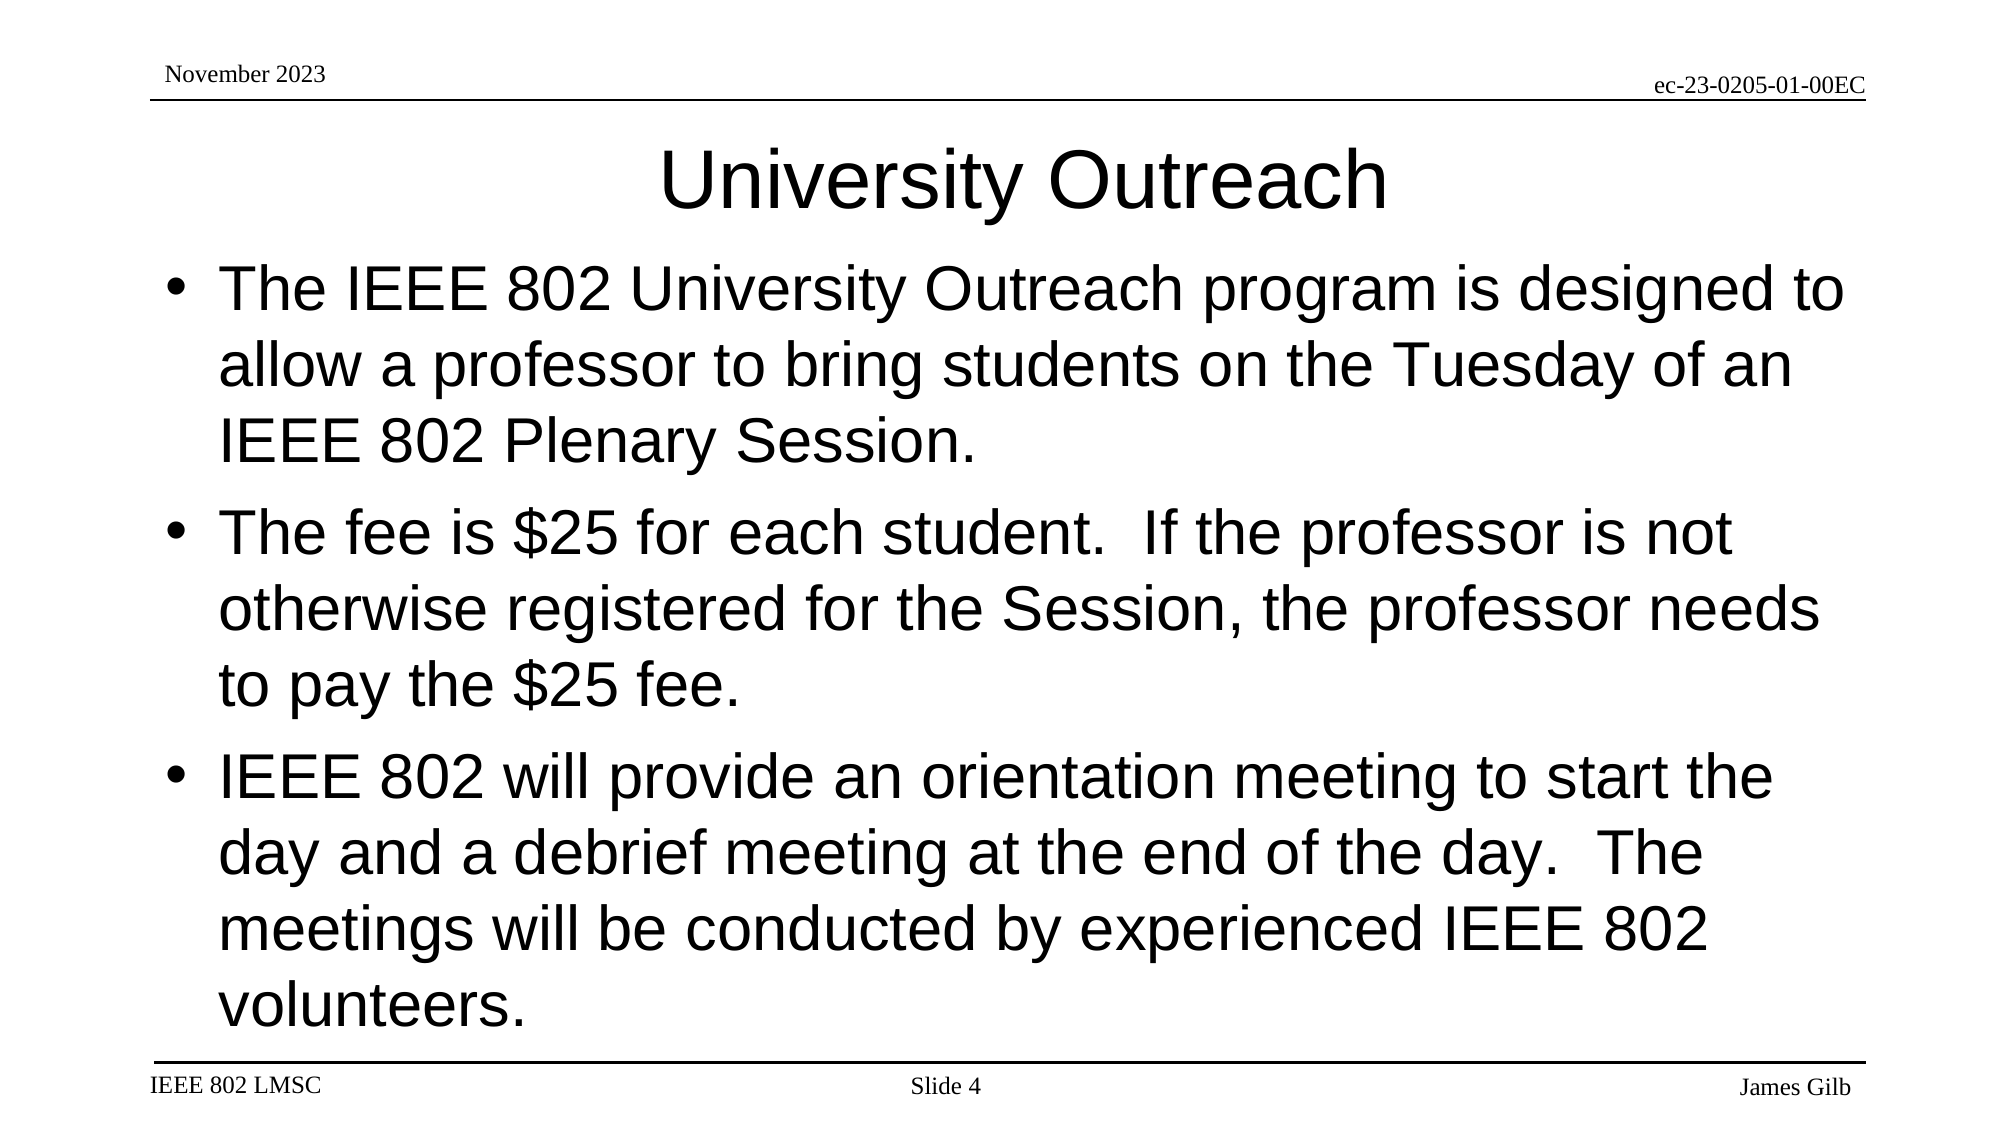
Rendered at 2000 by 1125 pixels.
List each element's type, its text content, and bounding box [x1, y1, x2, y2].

title University Outreach [149, 112, 1900, 238]
list The IEEE 802 University Outreach program is designed to allow a professor to bring students on the Tuesday of an IEEE 802 Plenary Session. The fee is $25 for each student. If the professor is not otherwise registered for the Session, the professor needs to pay the $25 fee. IEEE 802 will provide an orientation meeting to start the day and a debrief meeting at the end of the day. The meetings will be conducted by experienced IEEE 802 volunteers. [150, 239, 1900, 1051]
